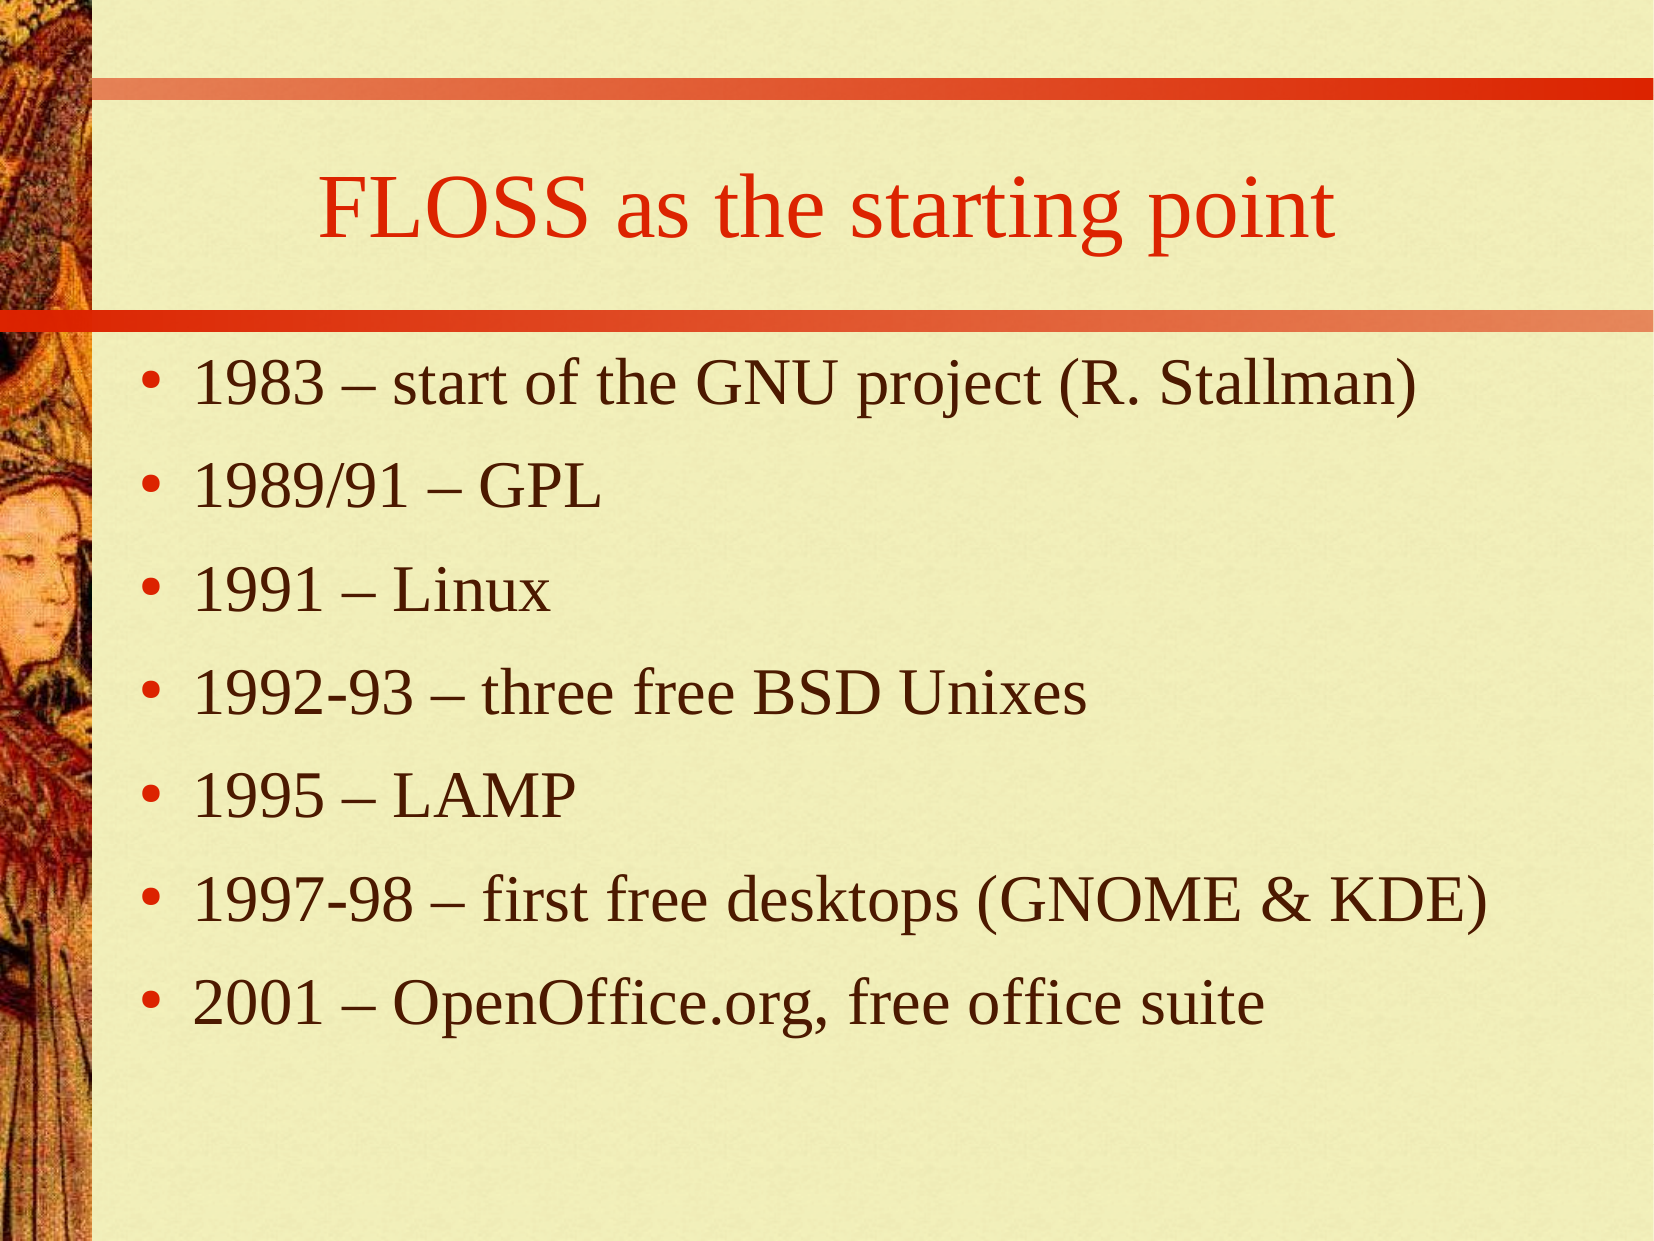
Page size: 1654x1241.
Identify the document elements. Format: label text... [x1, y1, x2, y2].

title FLOSS as the starting point [121, 102, 1534, 311]
picture [0, 332, 1654, 1241]
picture [0, 0, 1654, 310]
list 1983 – start of the GNU project (R. Stallman) 1989/91 – GPL 1991 – Linux 1992-93 – three free BSD Unixes 1995 – LAMP 1997-98 – first free desktops (GNOME & KDE) 2001 – OpenOffice.org, free office suite [121, 344, 1534, 1127]
